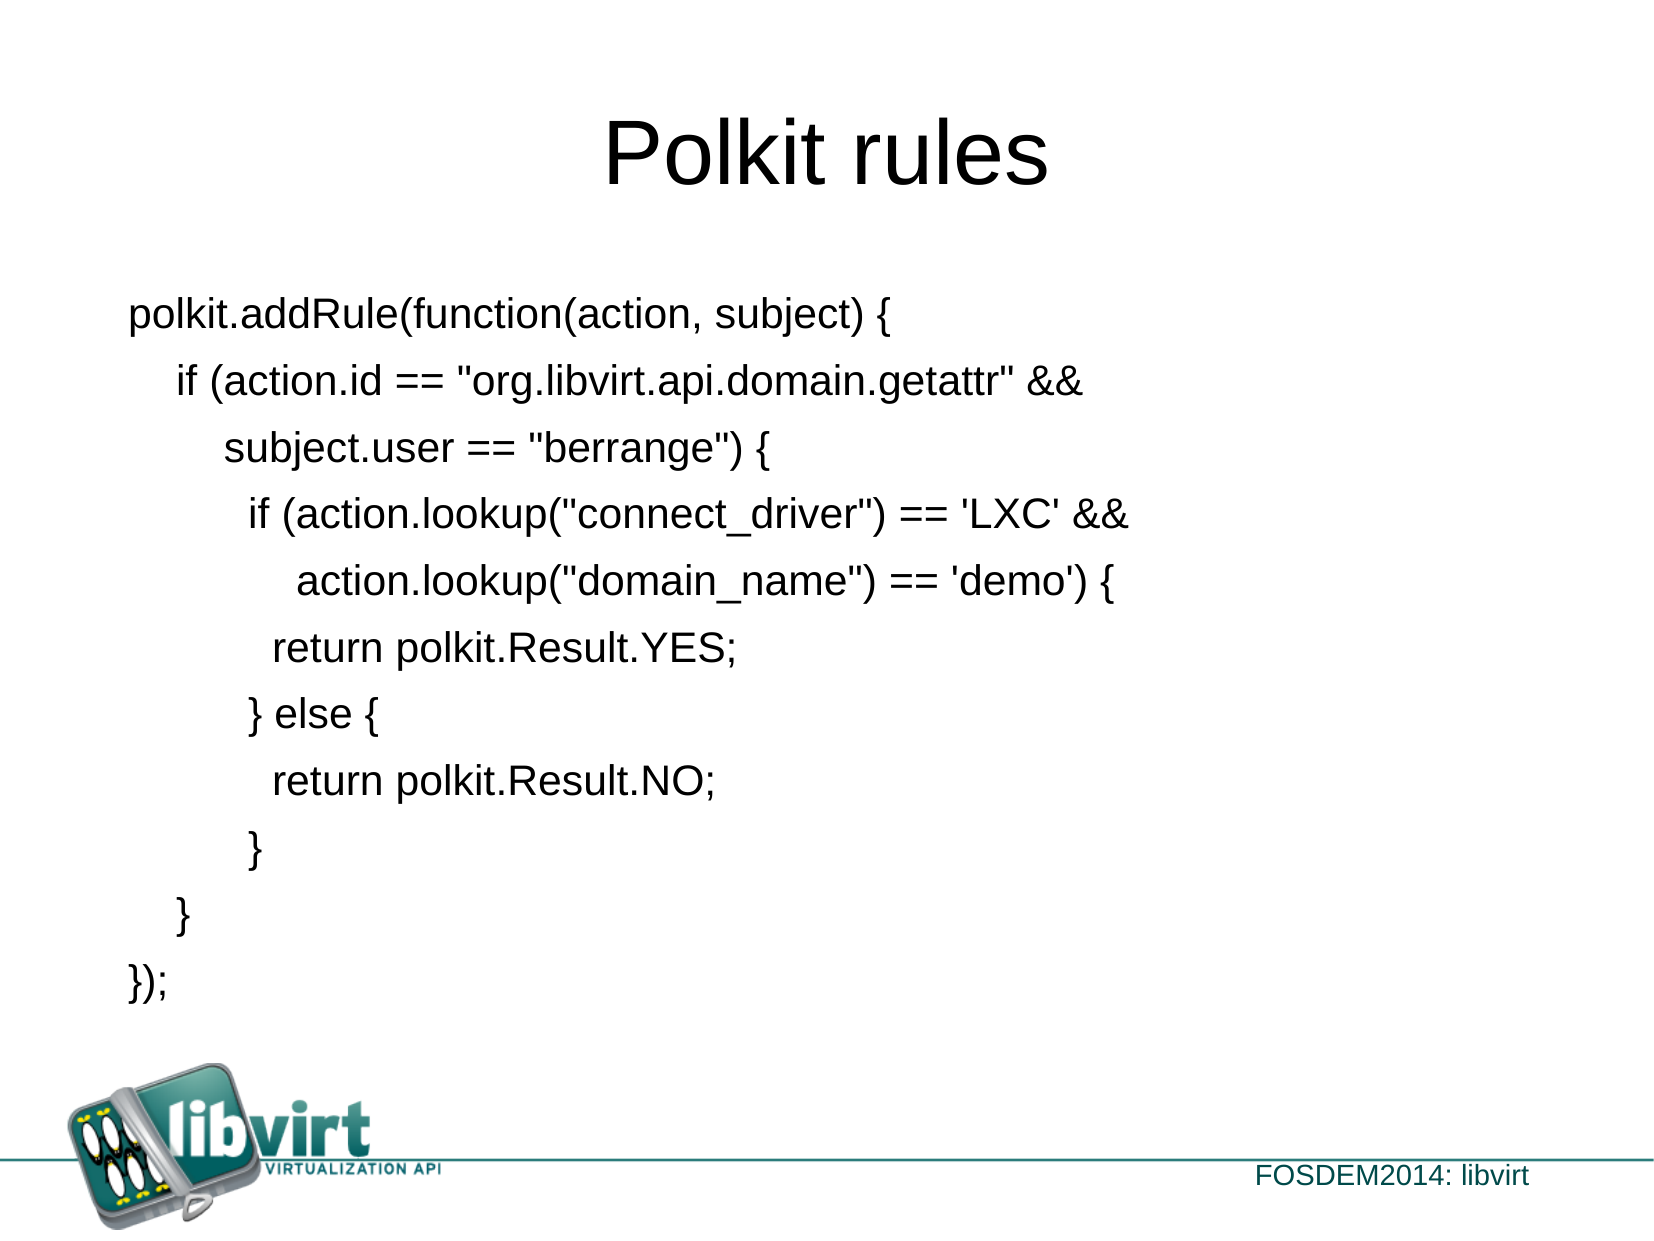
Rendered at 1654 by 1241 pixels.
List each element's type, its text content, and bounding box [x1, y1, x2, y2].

title Polkit rules [82, 49, 1571, 257]
list polkit.addRule(function(action, subject) { if (action.id == "org.libvirt.api.domain.getattr" && subject.user == "berrange") { if (action.lookup("connect_driver") == 'LXC' && action.lookup("domain_name") == 'demo') { return polkit.Result.YES; } else { return polkit.Result.NO; } } }); [82, 290, 1571, 1010]
picture [0, 1063, 1654, 1230]
